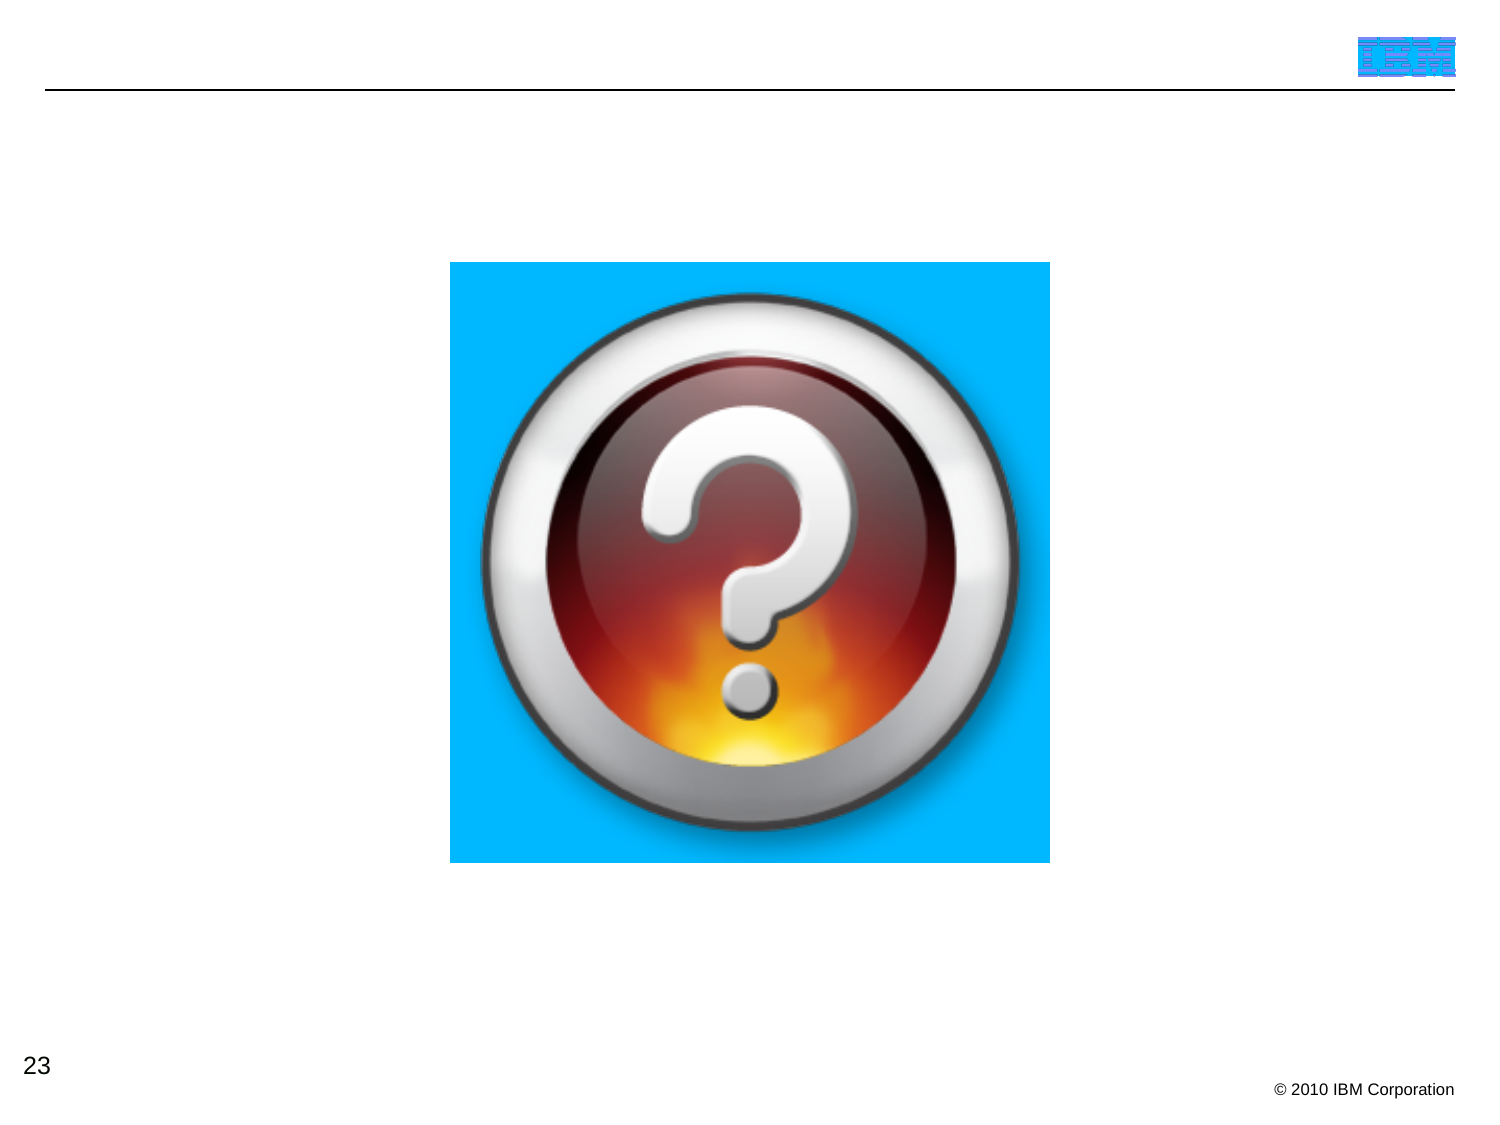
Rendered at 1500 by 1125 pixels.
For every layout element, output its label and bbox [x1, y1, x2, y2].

picture [482, 294, 1020, 831]
